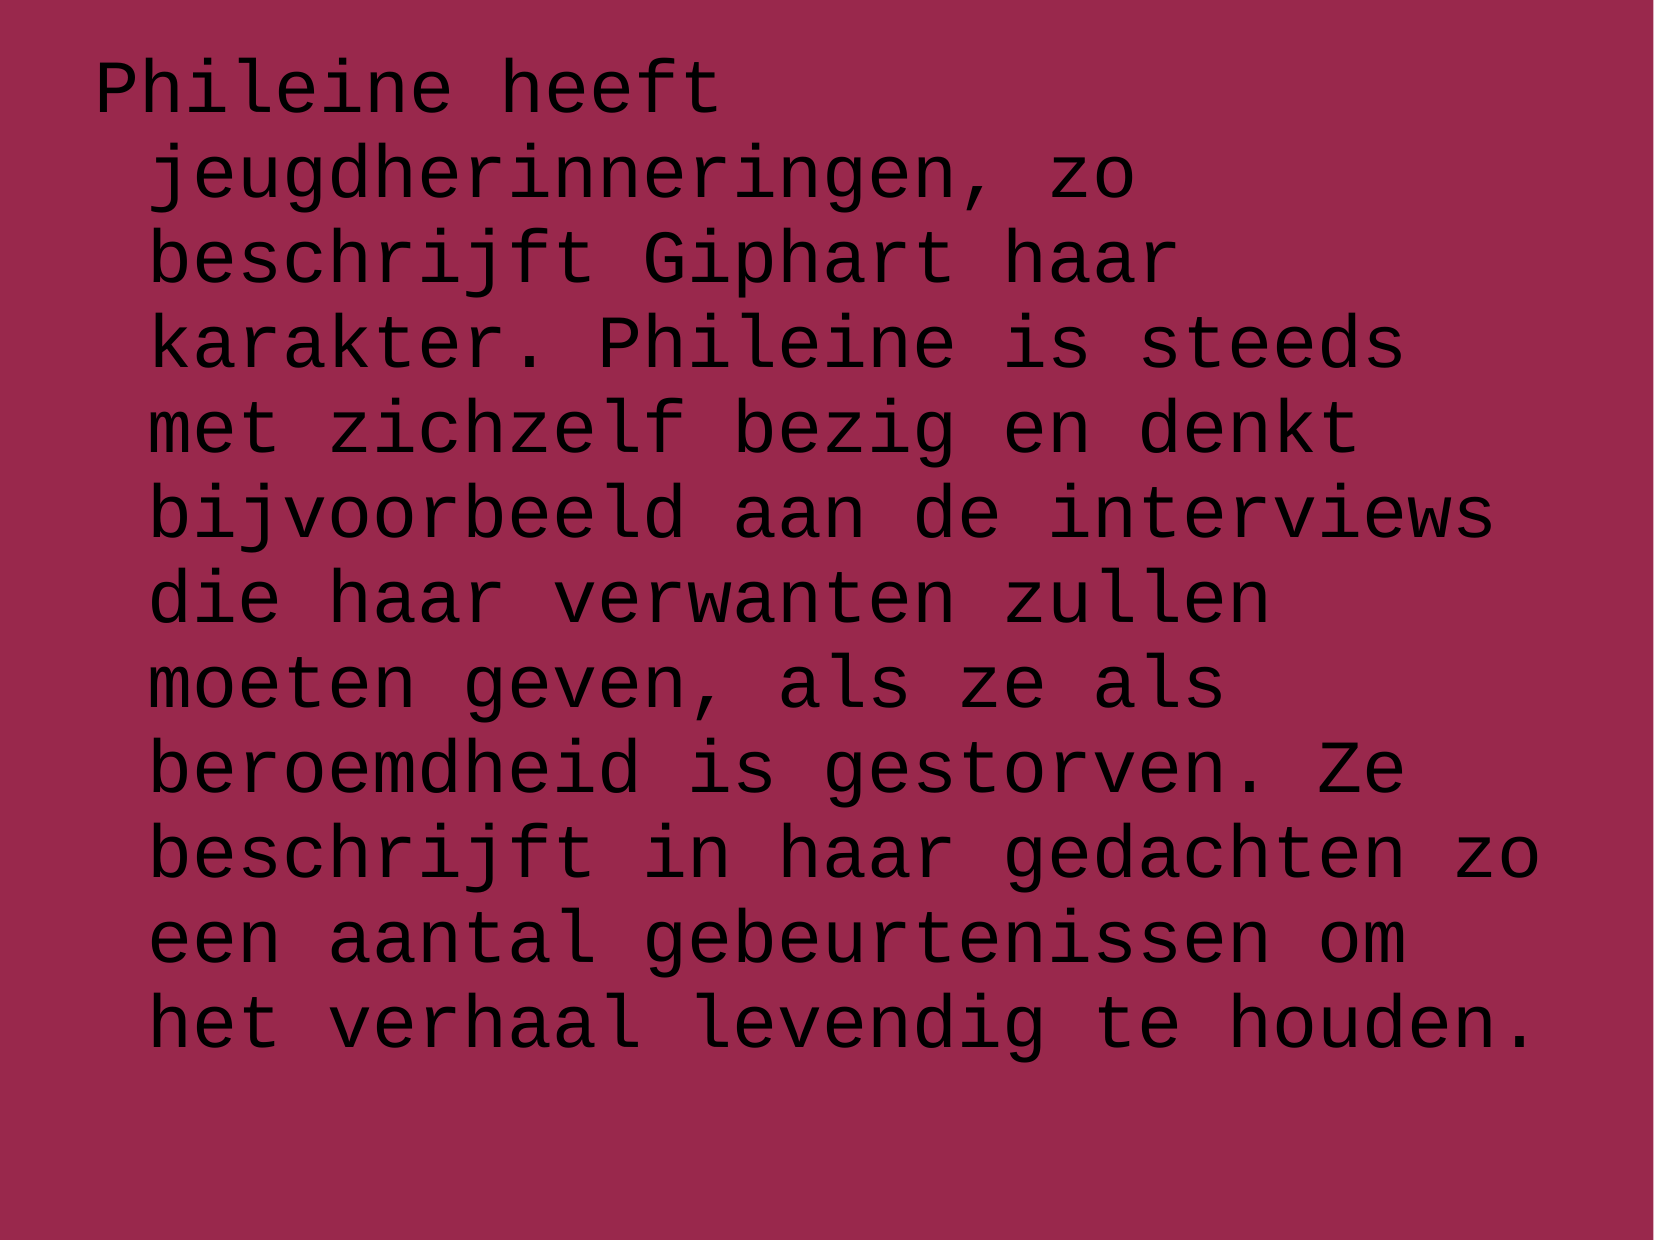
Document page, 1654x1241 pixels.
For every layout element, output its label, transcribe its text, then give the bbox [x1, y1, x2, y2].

list Phileine heeft jeugdherinneringen, zo beschrijft Giphart haar karakter. Phileine is steeds met zichzelf bezig en denkt bijvoorbeeld aan de interviews die haar verwanten zullen moeten geven, als ze als beroemdheid is gestorven. Ze beschrijft in haar gedachten zo een aantal gebeurtenissen om het verhaal levendig te houden. [76, 50, 1565, 1241]
